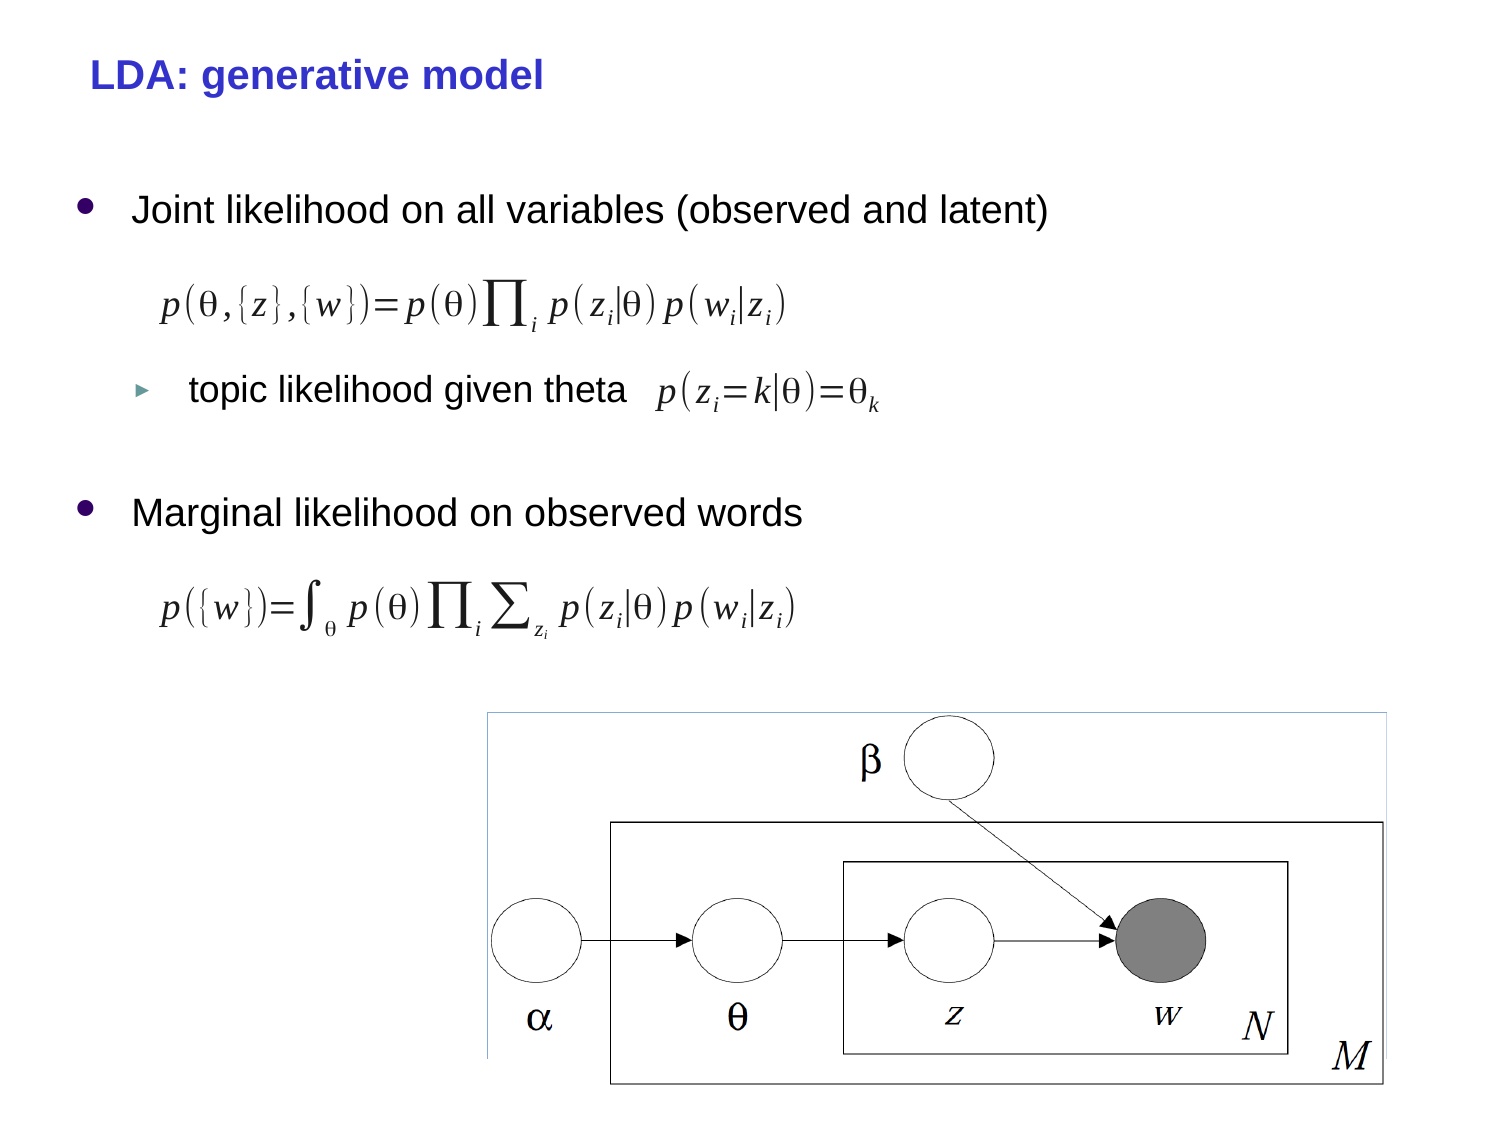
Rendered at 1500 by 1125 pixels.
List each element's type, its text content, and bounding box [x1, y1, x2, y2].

title LDA: generative model [75, 37, 1426, 113]
chart [150, 278, 794, 338]
picture [487, 712, 1388, 1088]
chart [150, 578, 804, 644]
chart [646, 369, 885, 417]
list Joint likelihood on all variables (observed and latent) topic likelihood given theta Marginal likelihood on observed words [75, 187, 1425, 1088]
